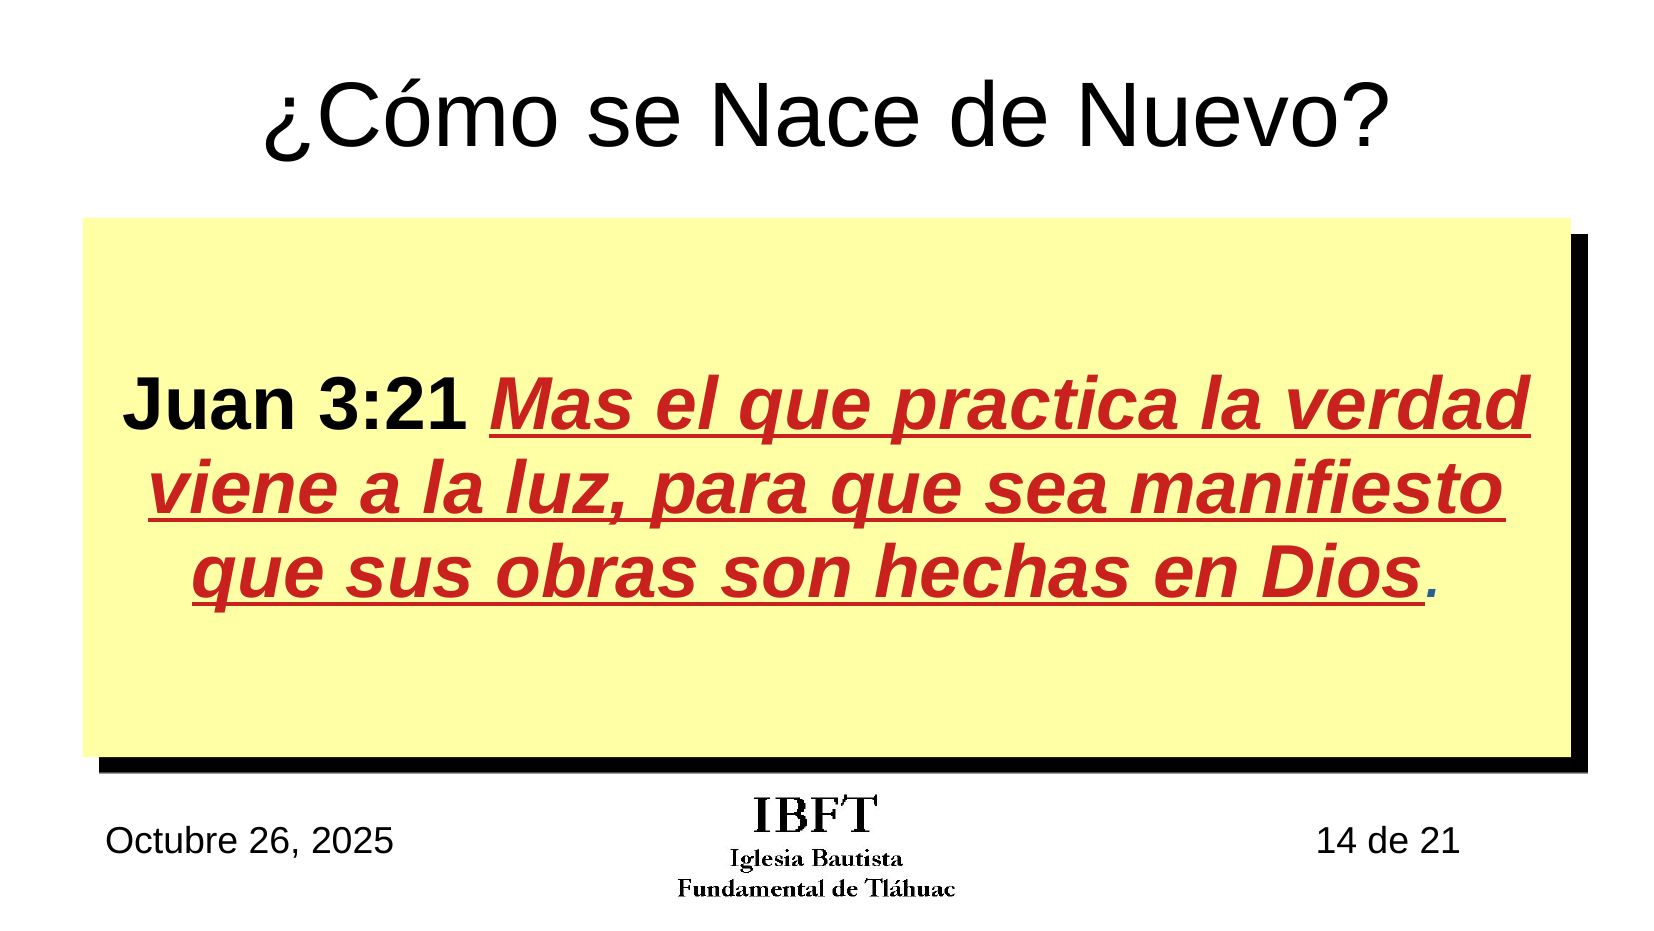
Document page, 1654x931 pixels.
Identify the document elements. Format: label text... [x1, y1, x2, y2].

text_box <number> de 21 [1300, 812, 1567, 912]
title ¿Cómo se Nace de Nuevo? [82, 37, 1571, 193]
list Juan 3:21 Mas el que practica la verdad viene a la luz, para que sea manifiesto que sus obras son hechas en Dios. [82, 217, 1571, 758]
picture [651, 782, 972, 909]
text_box Octubre 26, 2025 [90, 812, 416, 872]
